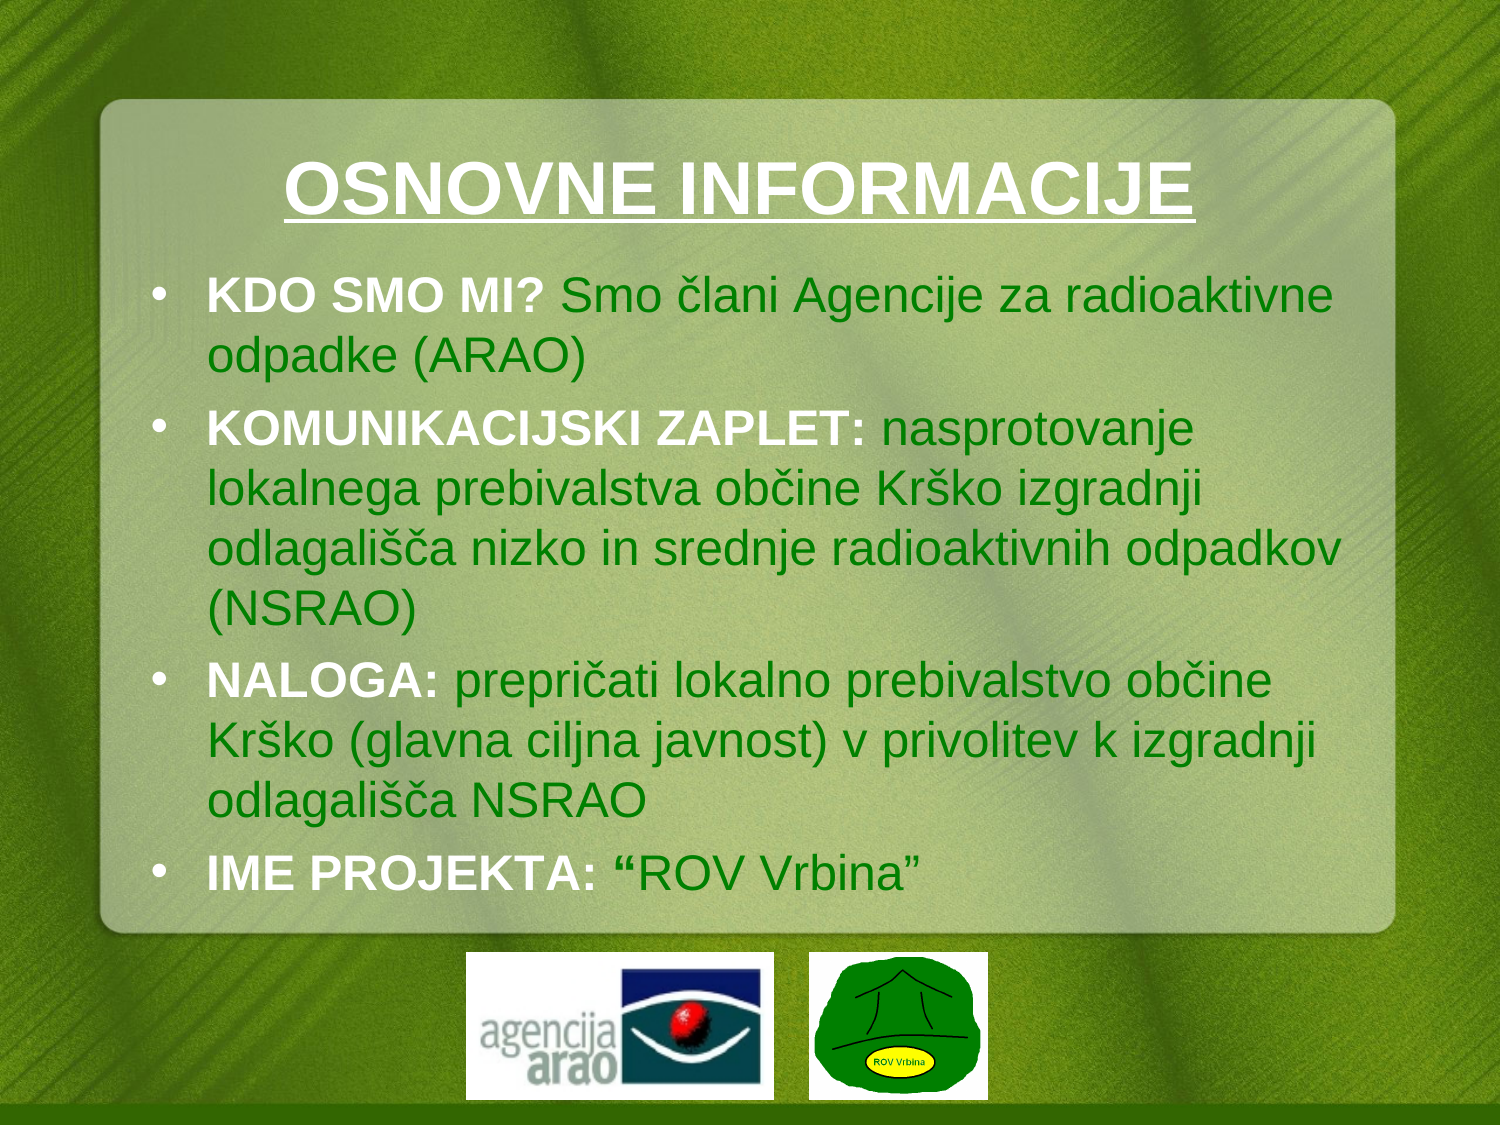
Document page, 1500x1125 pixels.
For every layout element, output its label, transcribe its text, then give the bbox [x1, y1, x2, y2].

title OSNOVNE INFORMACIJE [64, 101, 1415, 268]
picture [0, 0, 1500, 1125]
list KDO SMO MI? Smo člani Agencije za radioaktivne odpadke (ARAO) KOMUNIKACIJSKI ZAPLET: nasprotovanje lokalnega prebivalstva občine Krško izgradnji odlagališča nizko in srednje radioaktivnih odpadkov (NSRAO) NALOGA: prepričati lokalno prebivalstvo občine Krško (glavna ciljna javnost) v privolitev k izgradnji odlagališča NSRAO IME PROJEKTA: “ROV Vrbina” [135, 255, 1365, 917]
